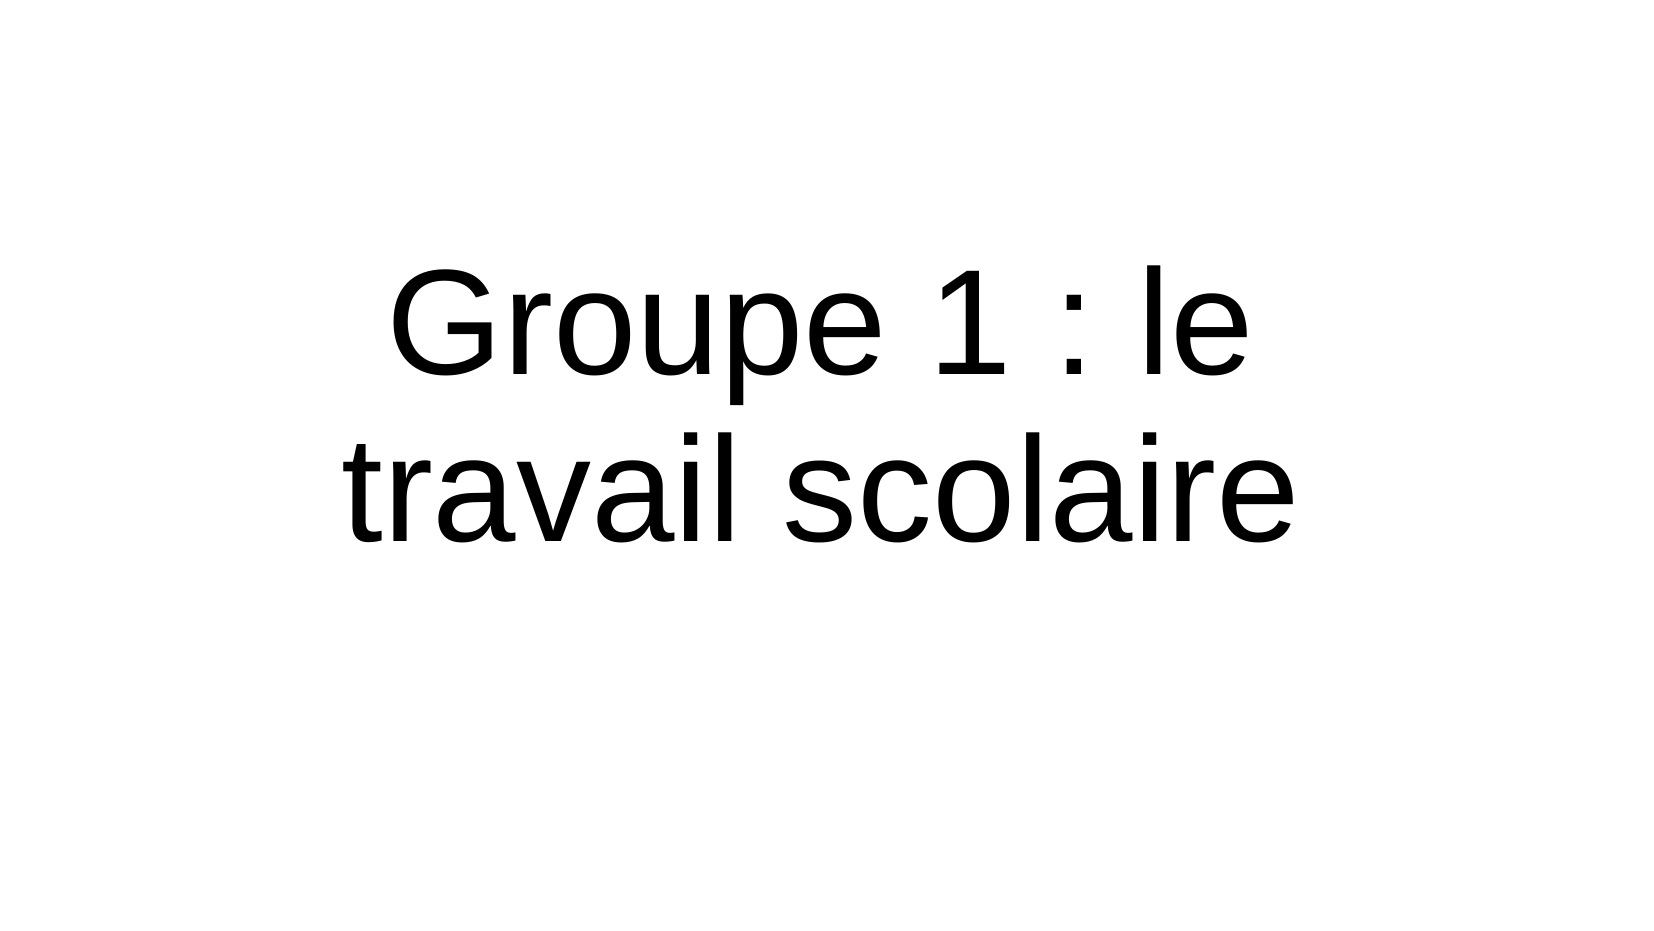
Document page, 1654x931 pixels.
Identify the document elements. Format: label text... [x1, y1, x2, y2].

text_box Groupe 1 : le travail scolaire [177, 154, 1465, 658]
